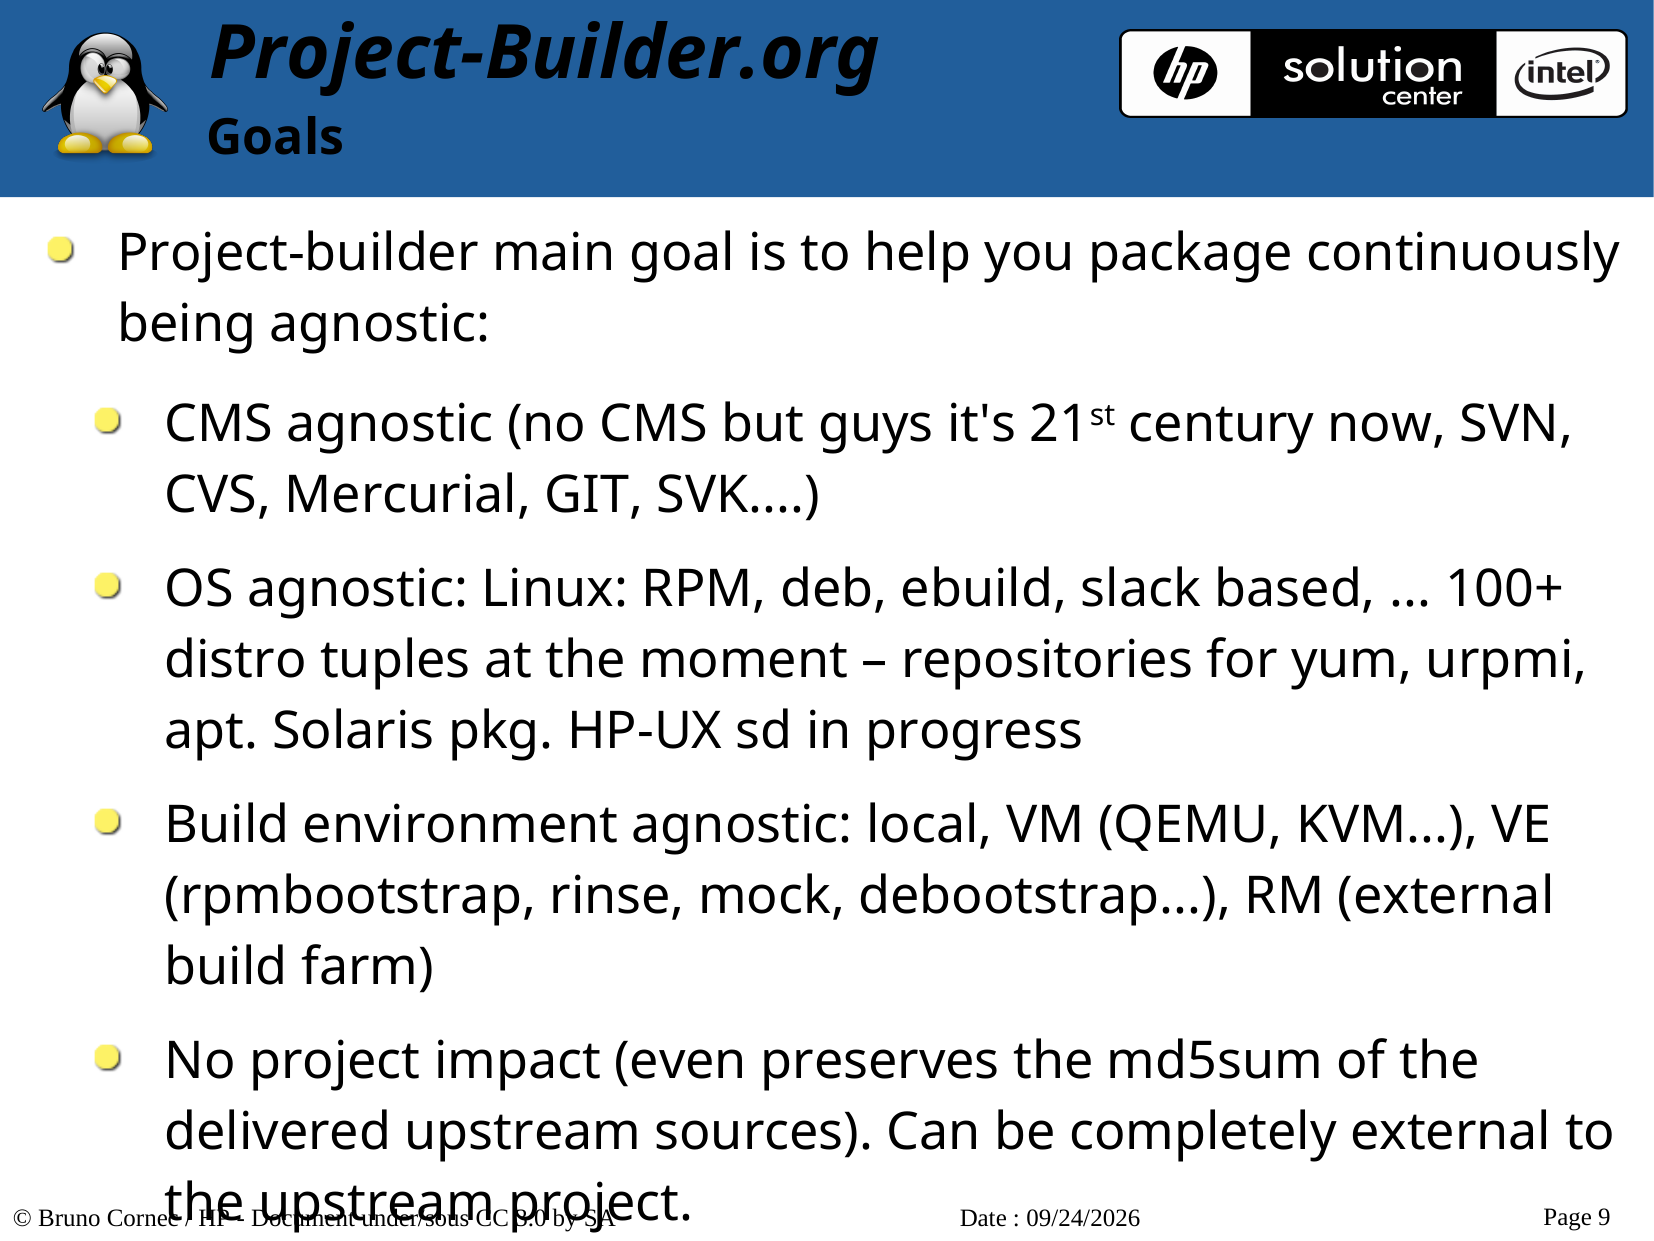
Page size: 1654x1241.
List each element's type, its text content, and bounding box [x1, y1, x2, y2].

list Project-builder main goal is to help you package continuously being agnostic: CMS agnostic (no CMS but guys it's 21st century now, SVN, CVS, Mercurial, GIT, SVK....) OS agnostic: Linux: RPM, deb, ebuild, slack based, ... 100+ distro tuples at the moment – repositories for yum, urpmi, apt. Solaris pkg. HP-UX sd in progress Build environment agnostic: local, VM (QEMU, KVM...), VE (rpmbootstrap, rinse, mock, debootstrap...), RM (external build farm) No project impact (even preserves the md5sum of the delivered upstream sources). Can be completely external to the upstream project. [34, 215, 1642, 1103]
picture [1119, 29, 1628, 118]
picture [42, 29, 168, 167]
title Goals [206, 56, 1121, 218]
